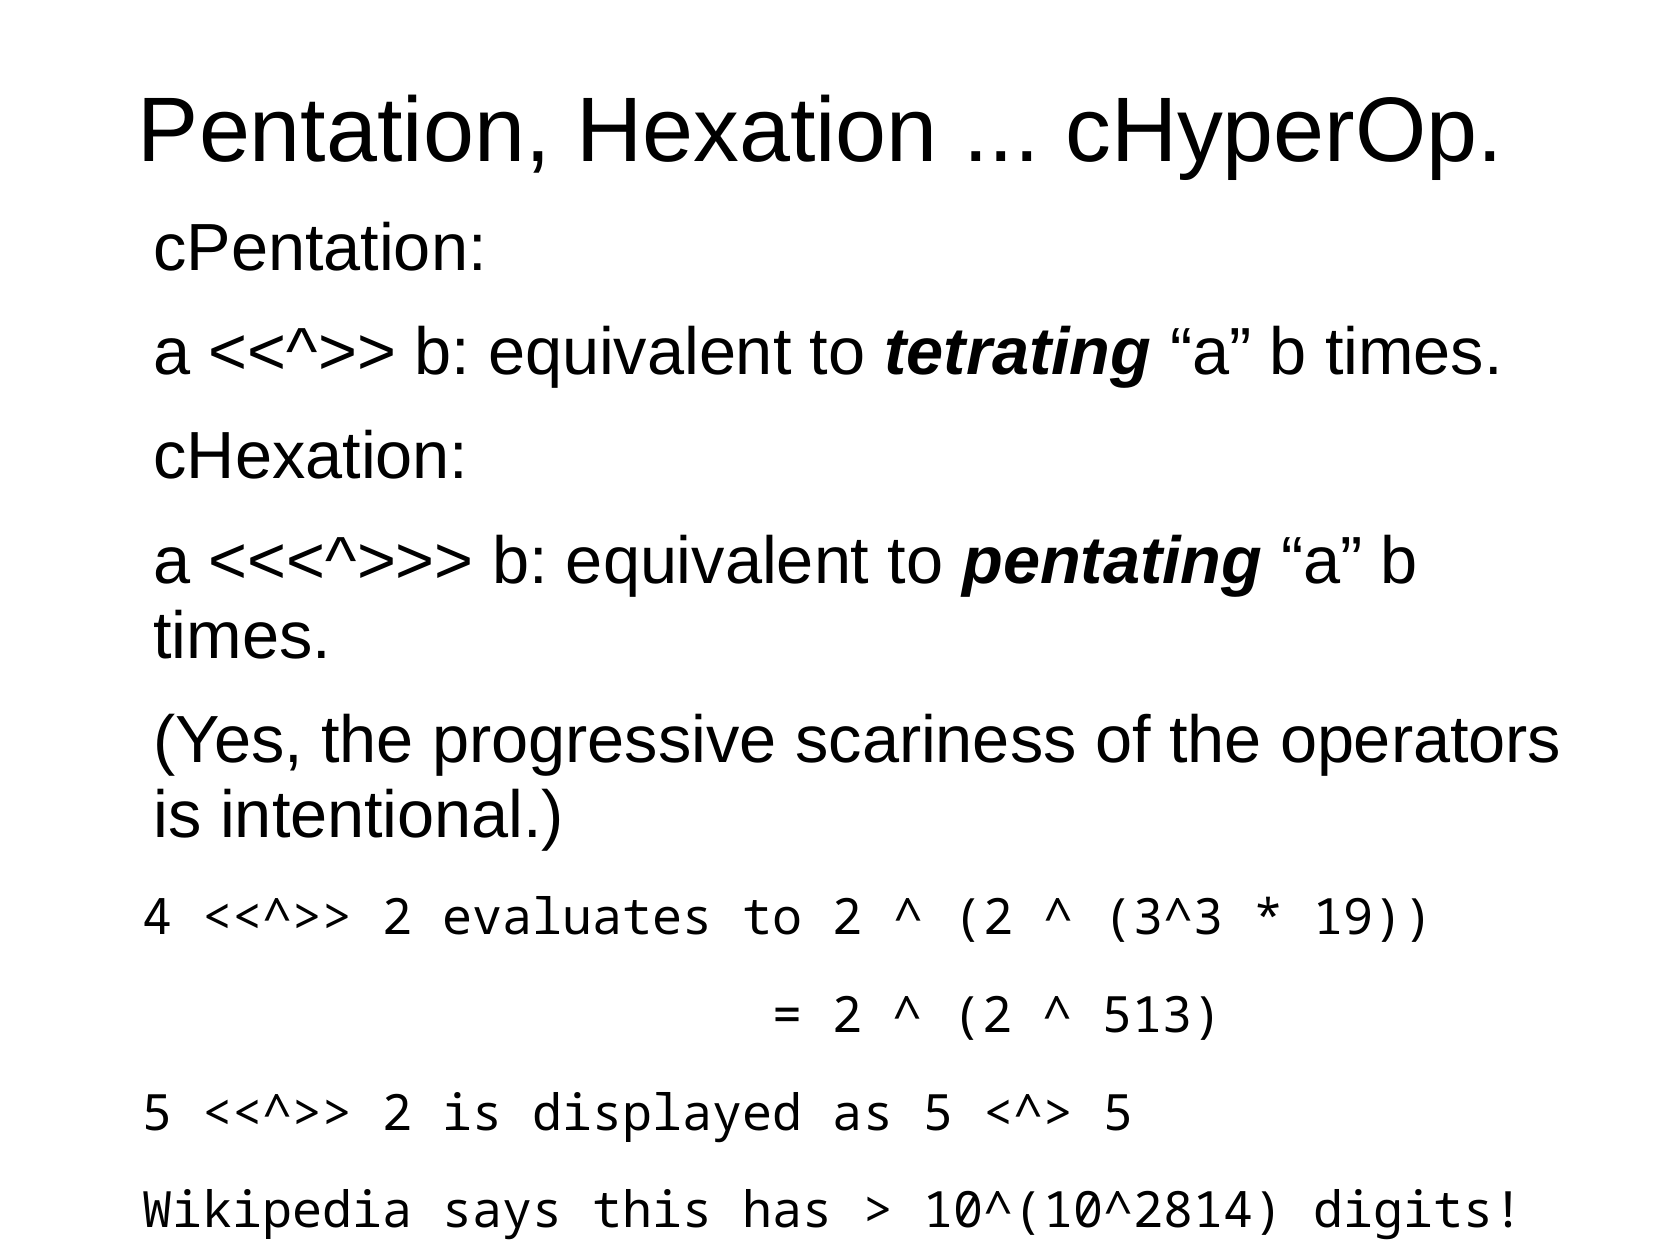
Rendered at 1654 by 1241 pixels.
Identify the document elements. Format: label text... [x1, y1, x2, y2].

title Pentation, Hexation ... cHyperOp. [82, 49, 1561, 210]
list cPentation: a <<^>> b: equivalent to tetrating “a” b times. cHexation: a <<<^>>> b: equivalent to pentating “a” b times. (Yes, the progressive scariness of the operators is intentional.) 4 <<^>> 2 evaluates to 2 ^ (2 ^ (3^3 * 19)) = 2 ^ (2 ^ 513) 5 <<^>> 2 is displayed as 5 <^> 5 Wikipedia says this has > 10^(10^2814) digits! [82, 210, 1571, 1186]
